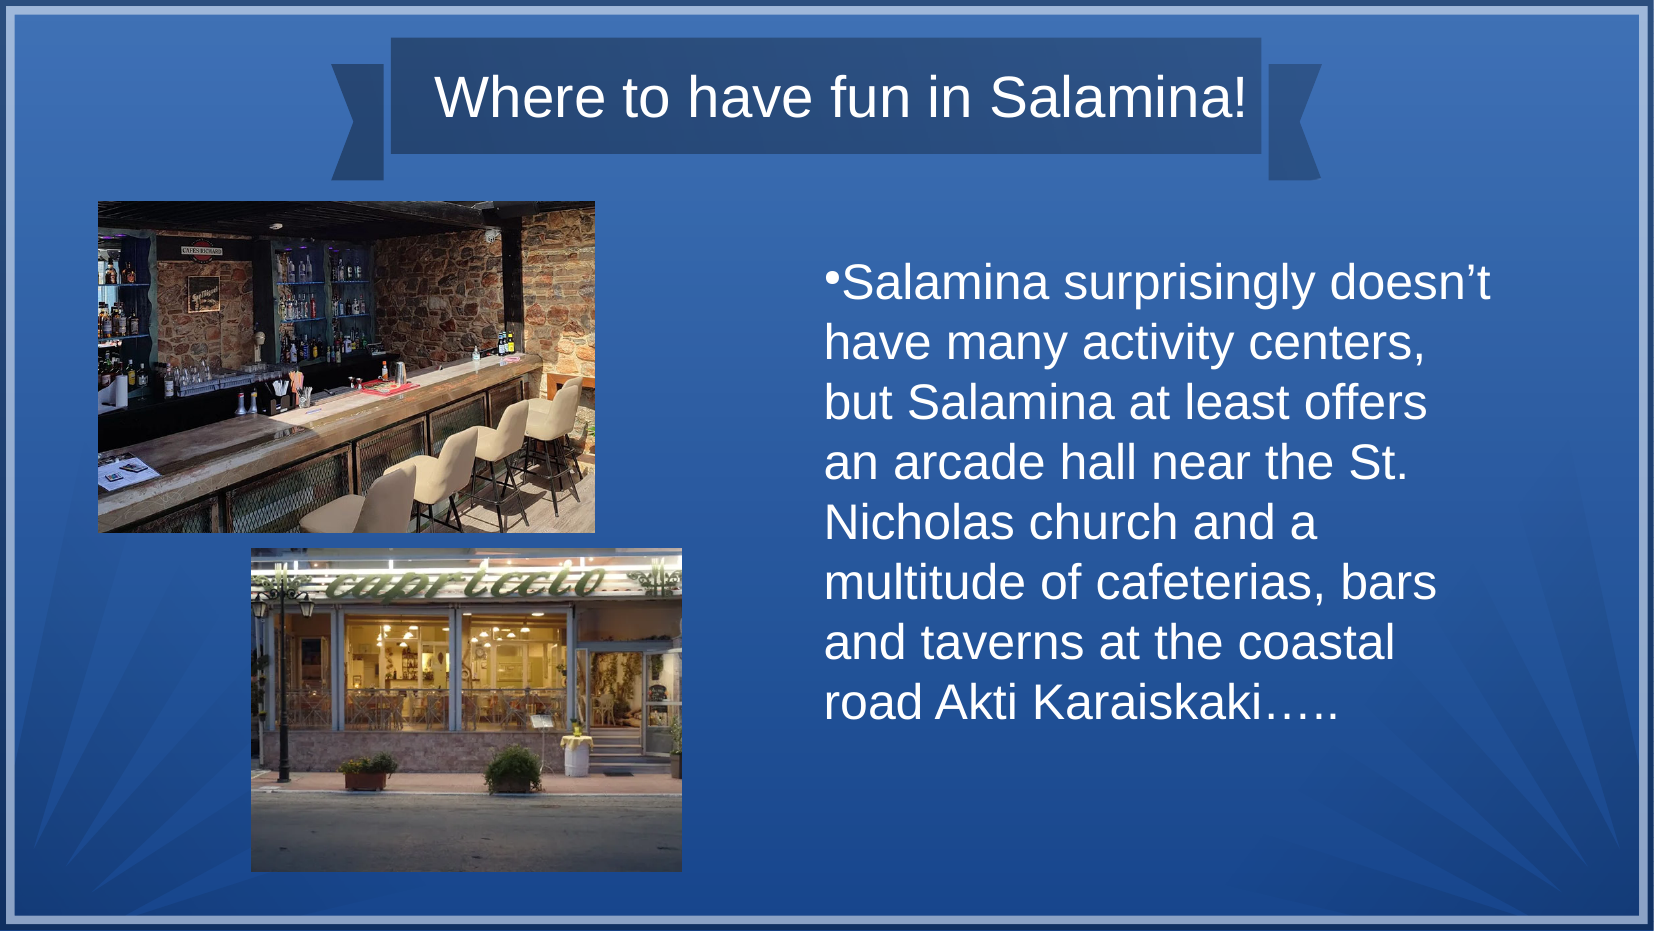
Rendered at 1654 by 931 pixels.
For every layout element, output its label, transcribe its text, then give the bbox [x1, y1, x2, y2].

title Where to have fun in Salamina! [300, 59, 1385, 130]
picture [251, 548, 682, 872]
picture [98, 201, 595, 533]
list Salamina surprisingly doesn’t have many activity centers, but Salamina at least offers an arcade hall near the St. Nicholas church and a multitude of cafeterias, bars and taverns at the coastal road Akti Karaiskaki….. [823, 249, 1495, 783]
